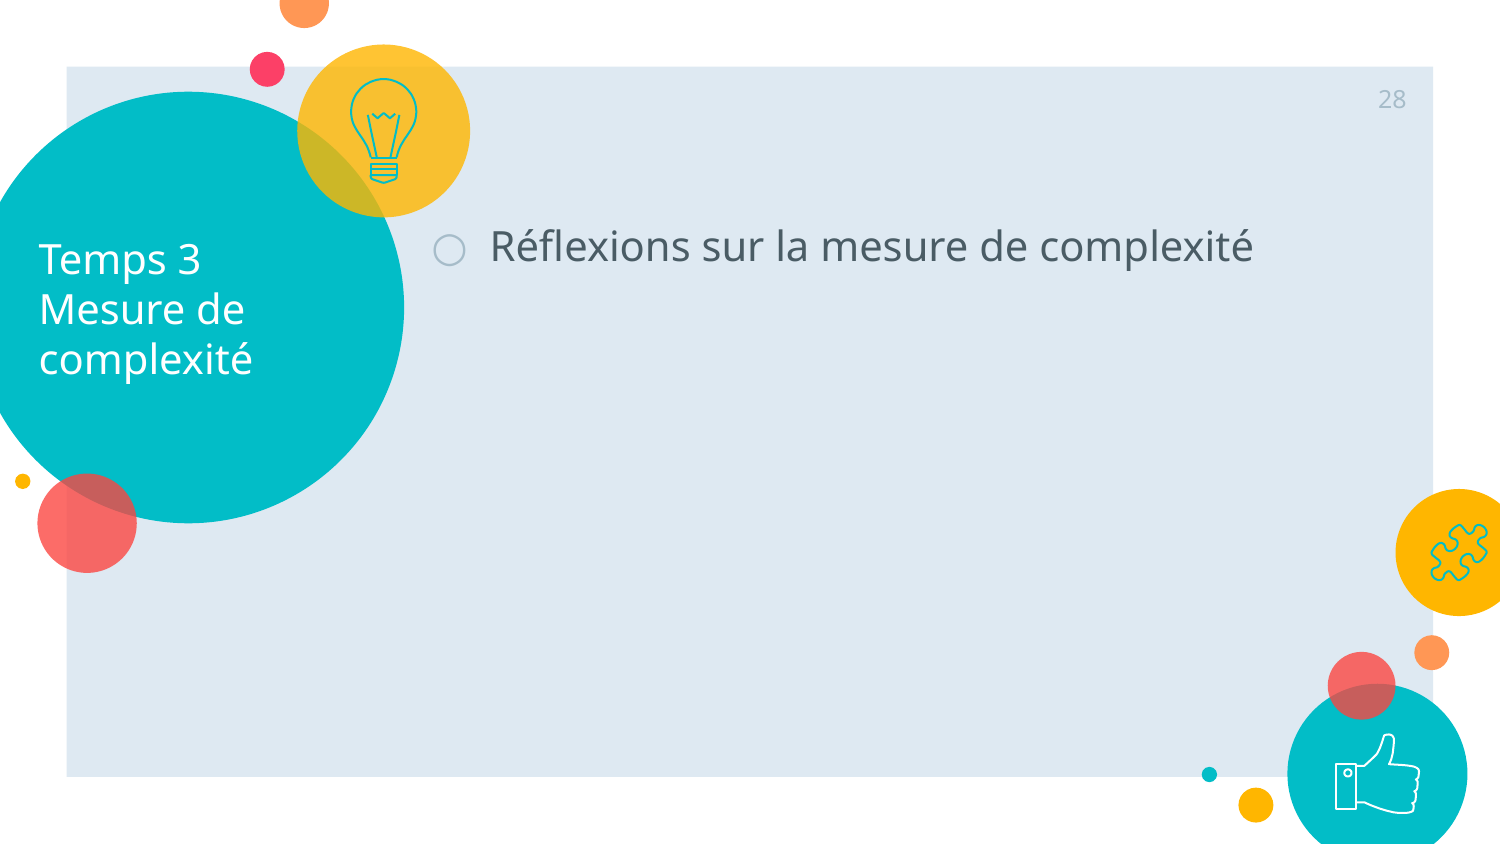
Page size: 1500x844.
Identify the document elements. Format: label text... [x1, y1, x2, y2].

list Réflexions sur la mesure de complexité [399, 205, 1339, 384]
title Temps 3 Mesure de complexité [23, 91, 375, 524]
slide_number <number> [1331, 68, 1422, 134]
